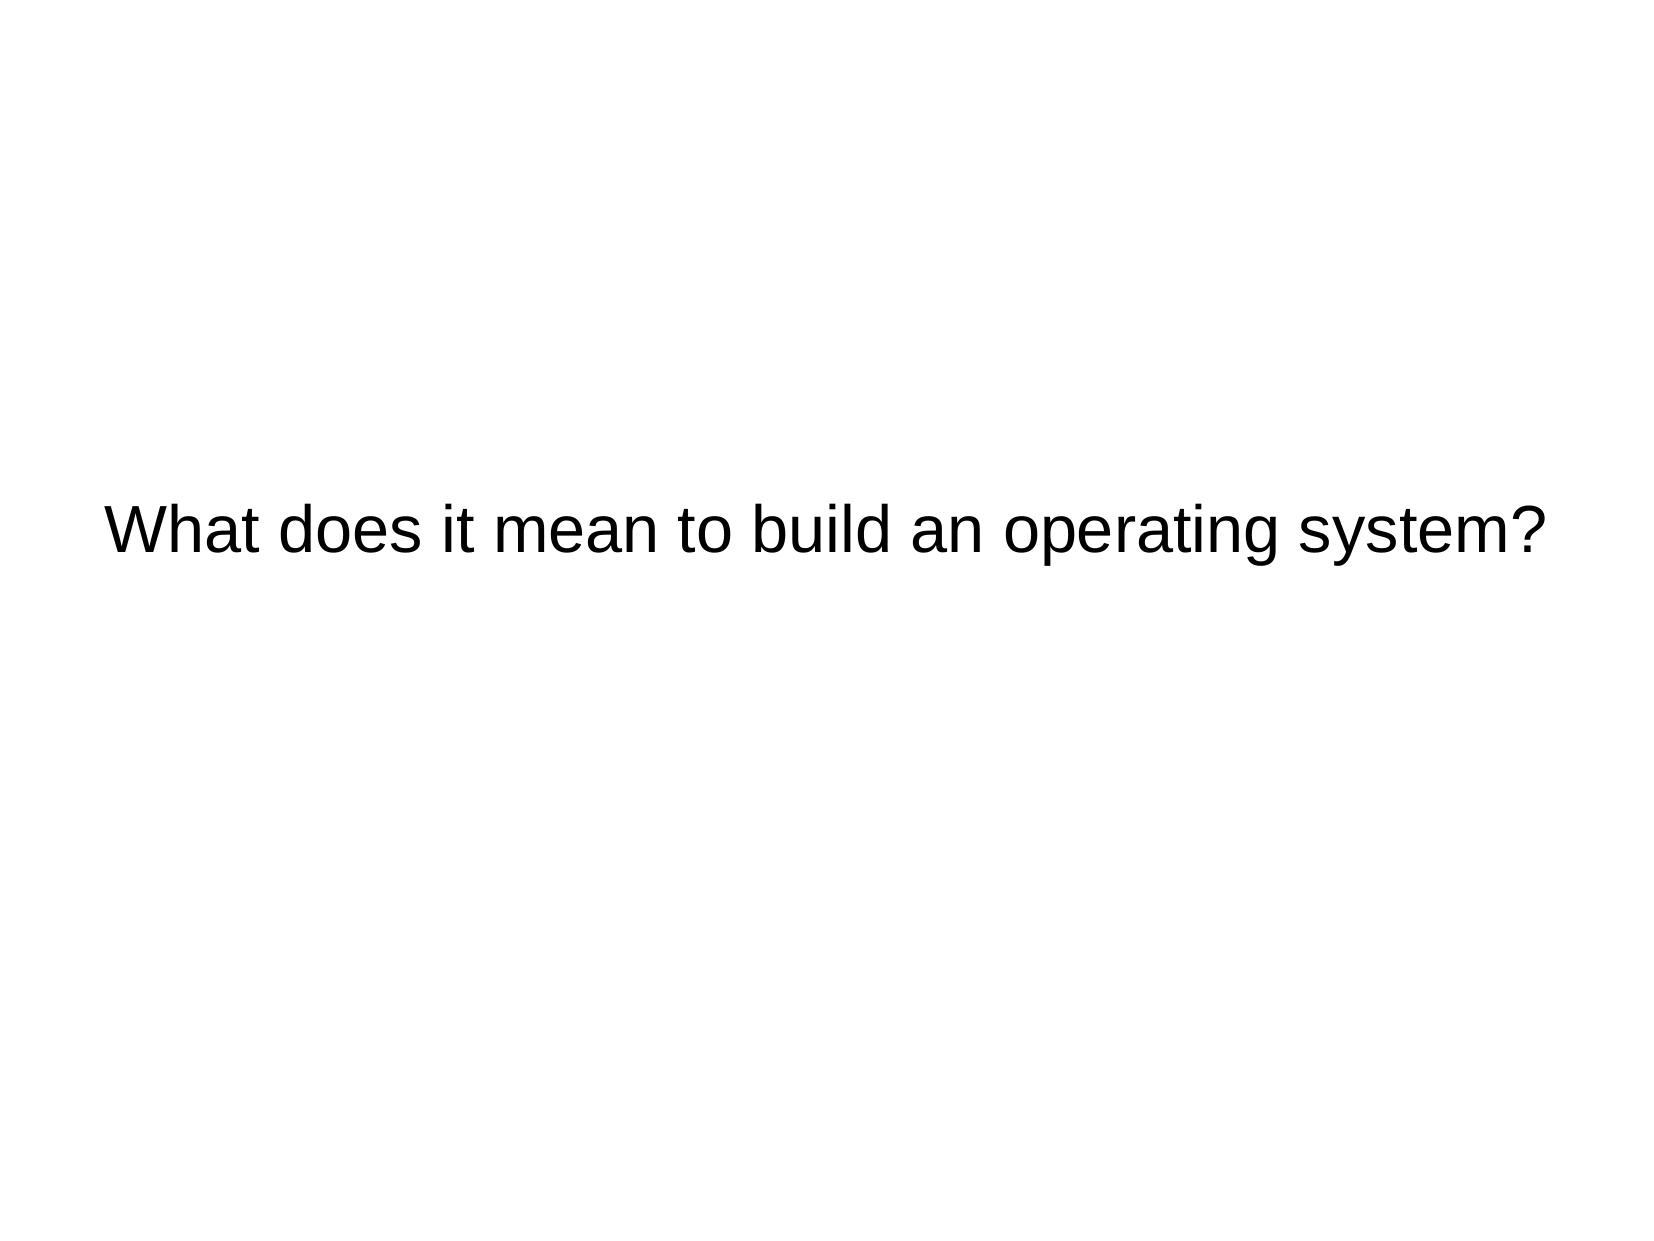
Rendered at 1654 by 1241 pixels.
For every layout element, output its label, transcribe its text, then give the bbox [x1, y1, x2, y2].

subtitle What does it mean to build an operating system? [82, 49, 1571, 1010]
